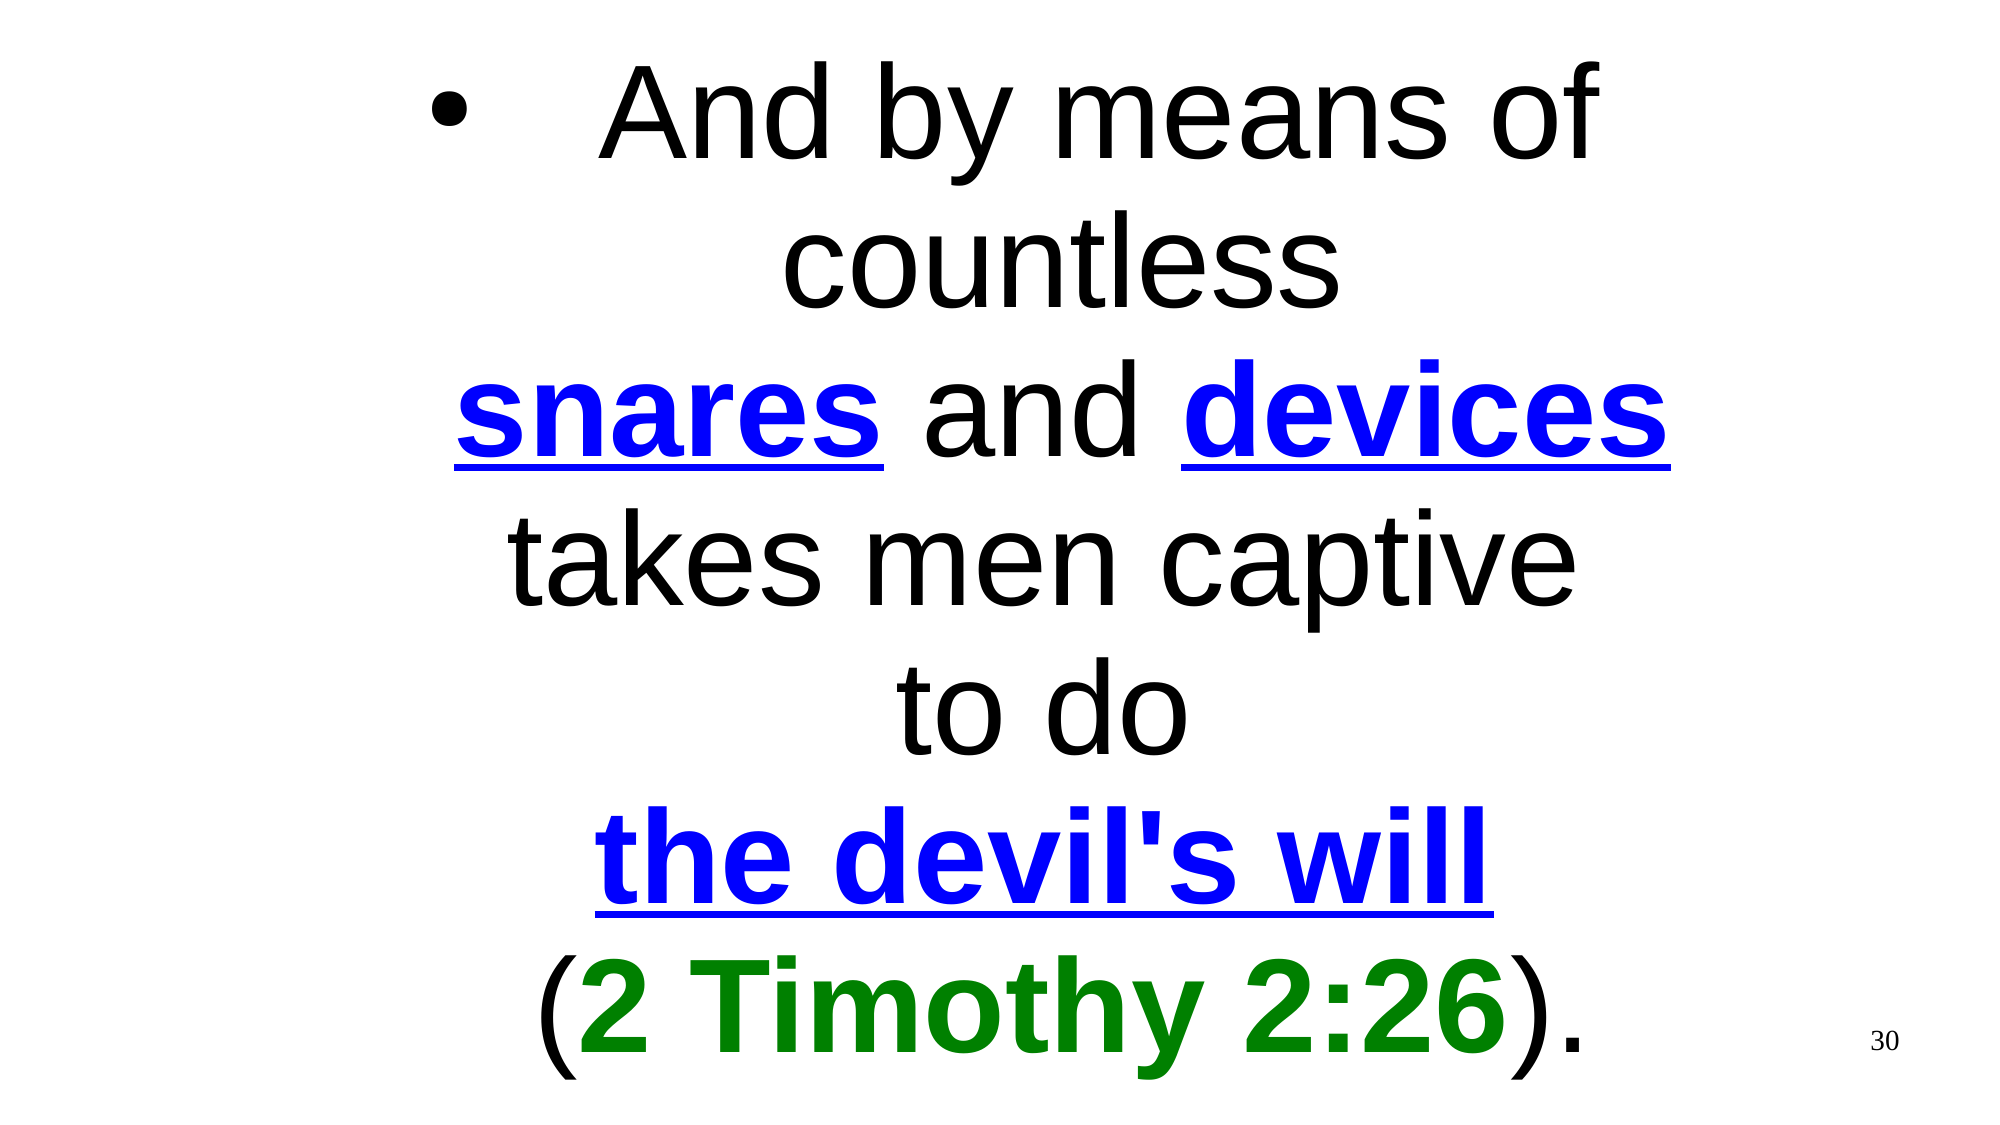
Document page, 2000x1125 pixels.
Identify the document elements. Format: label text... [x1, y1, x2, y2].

list And by means of countless snares and devices takes men captive to do the devil's will (2 Timothy 2:26). [37, 37, 1988, 1088]
